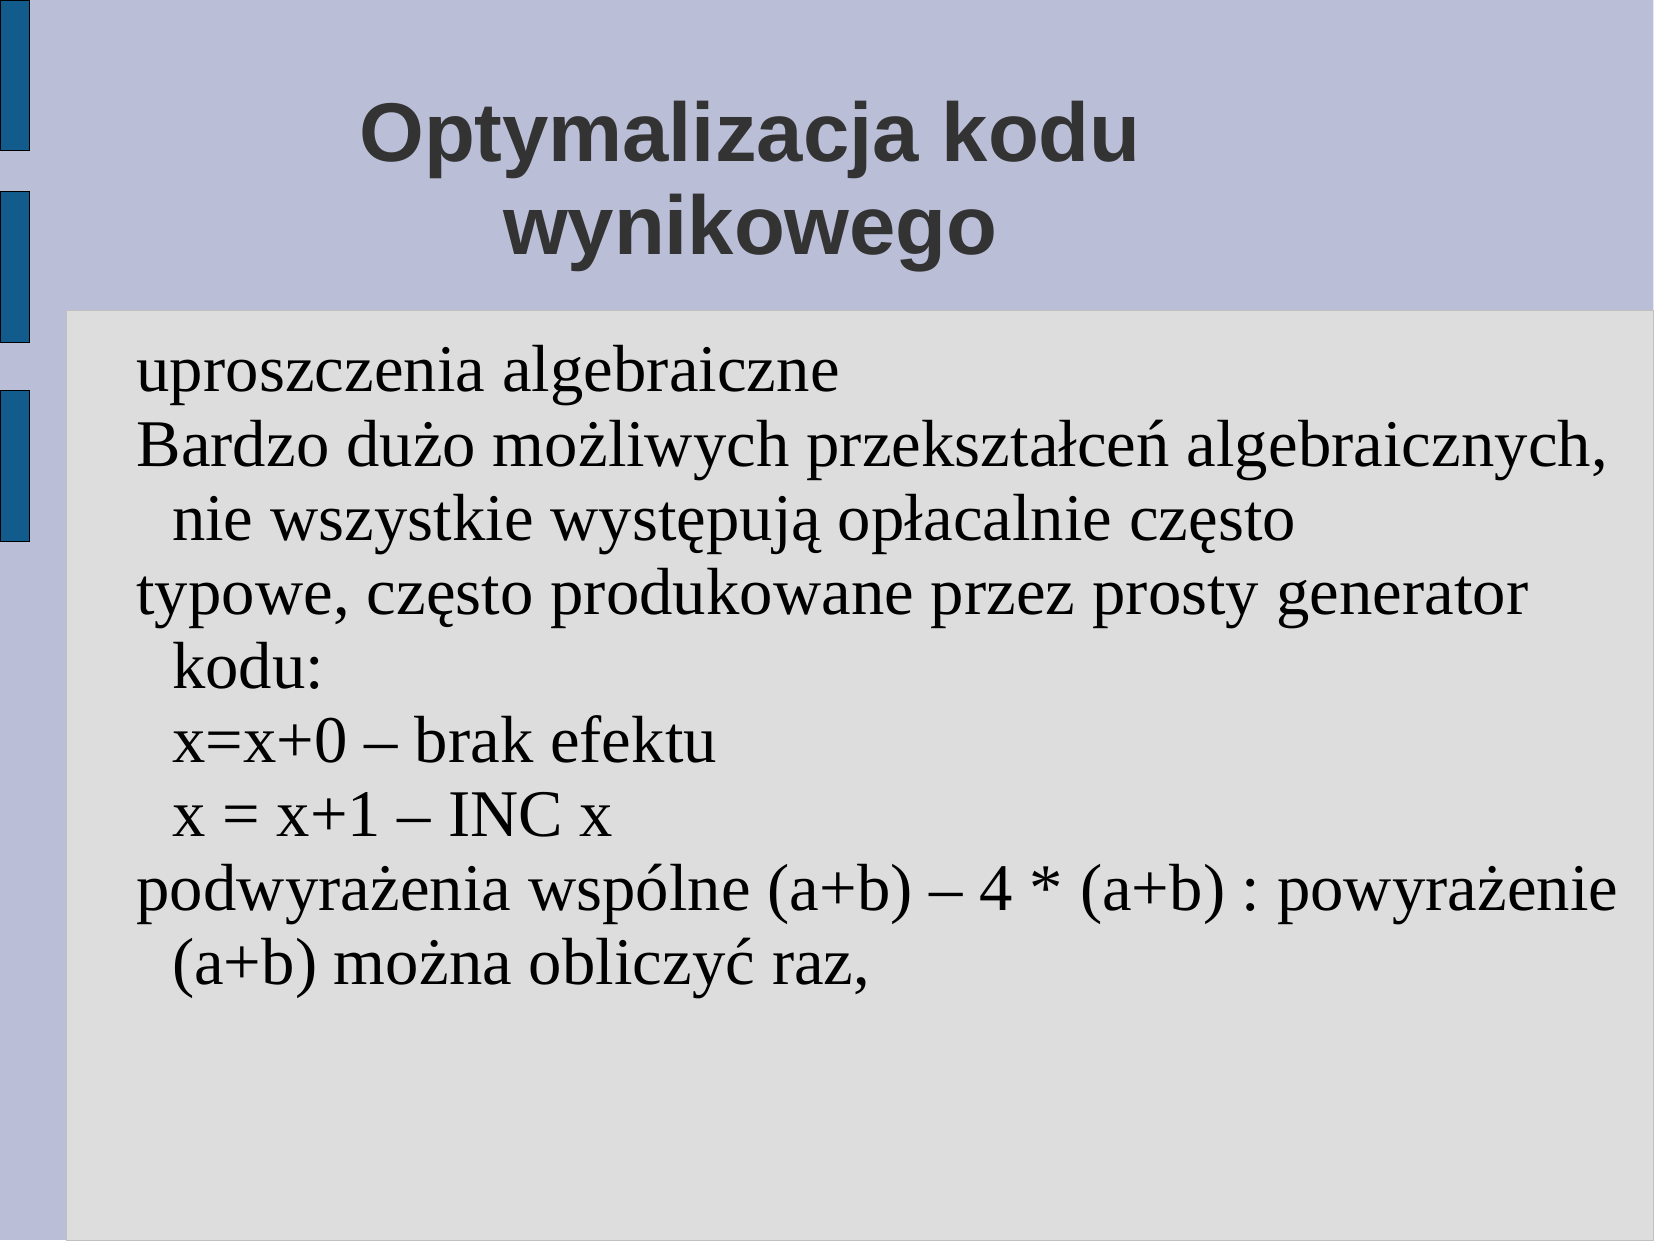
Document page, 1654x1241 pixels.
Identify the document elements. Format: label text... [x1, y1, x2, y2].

title Optymalizacja kodu wynikowego [112, 78, 1388, 280]
text_box uproszczenia algebraiczne Bardzo dużo możliwych przekształceń algebraicznych, nie wszystkie występują opłacalnie często typowe, często produkowane przez prosty generator kodu: x=x+0 – brak efektu x = x+1 – INC x podwyrażenia wspólne (a+b) – 4 * (a+b) : powyrażenie (a+b) można obliczyć raz, [101, 332, 1625, 1074]
